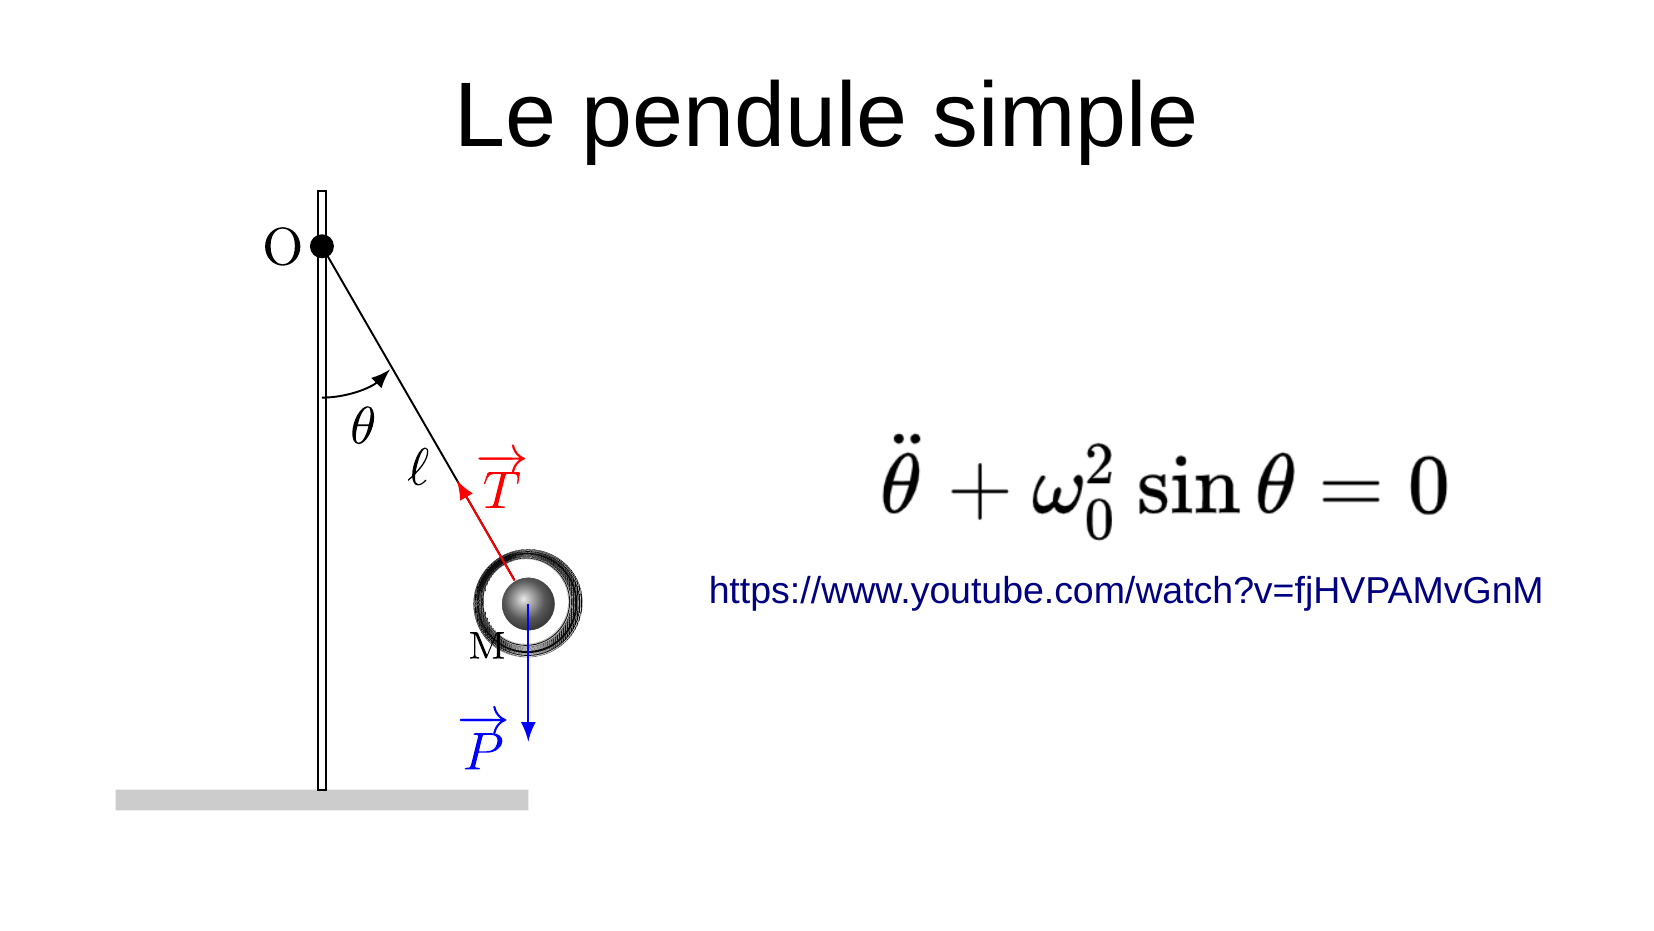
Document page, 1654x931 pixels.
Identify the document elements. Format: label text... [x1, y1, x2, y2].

title Le pendule simple [82, 37, 1571, 193]
picture [82, 141, 590, 858]
text_box https://www.youtube.com/watch?v=fjHVPAMvGnM [693, 562, 1560, 662]
picture [864, 413, 1489, 560]
